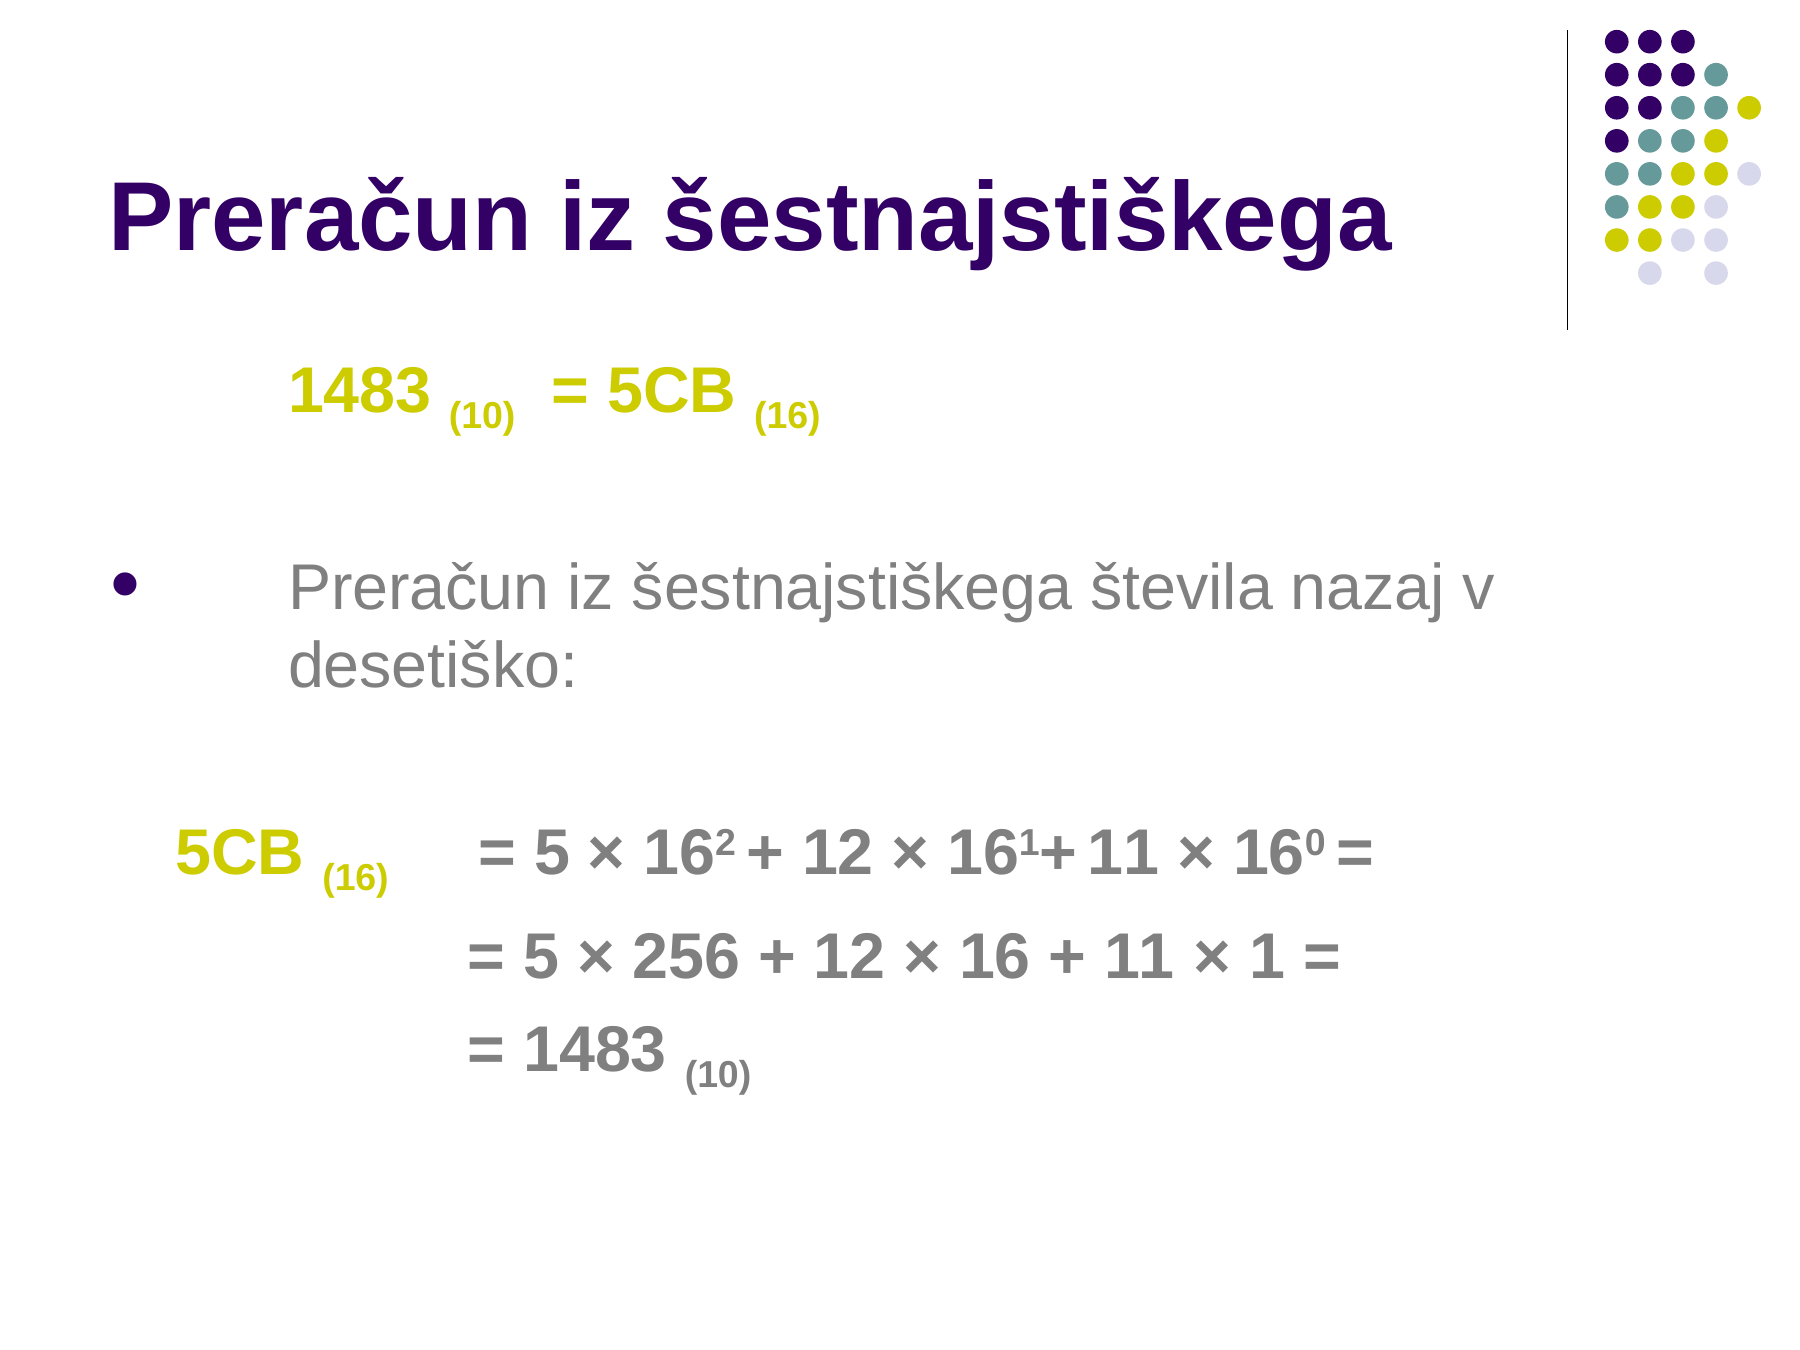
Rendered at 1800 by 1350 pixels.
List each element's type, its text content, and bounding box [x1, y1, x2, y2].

list 1483 (10) = 5CB (16) Preračun iz šestnajstiškega števila nazaj v desetiško: 5CB (16) = 5 × 162 + 12 × 161+ 11 × 160 = = 5 × 256 + 12 × 16 + 11 × 1 = = 1483 (10) [90, 338, 1710, 1207]
title Preračun iz šestnajstiškega [90, 23, 1576, 280]
